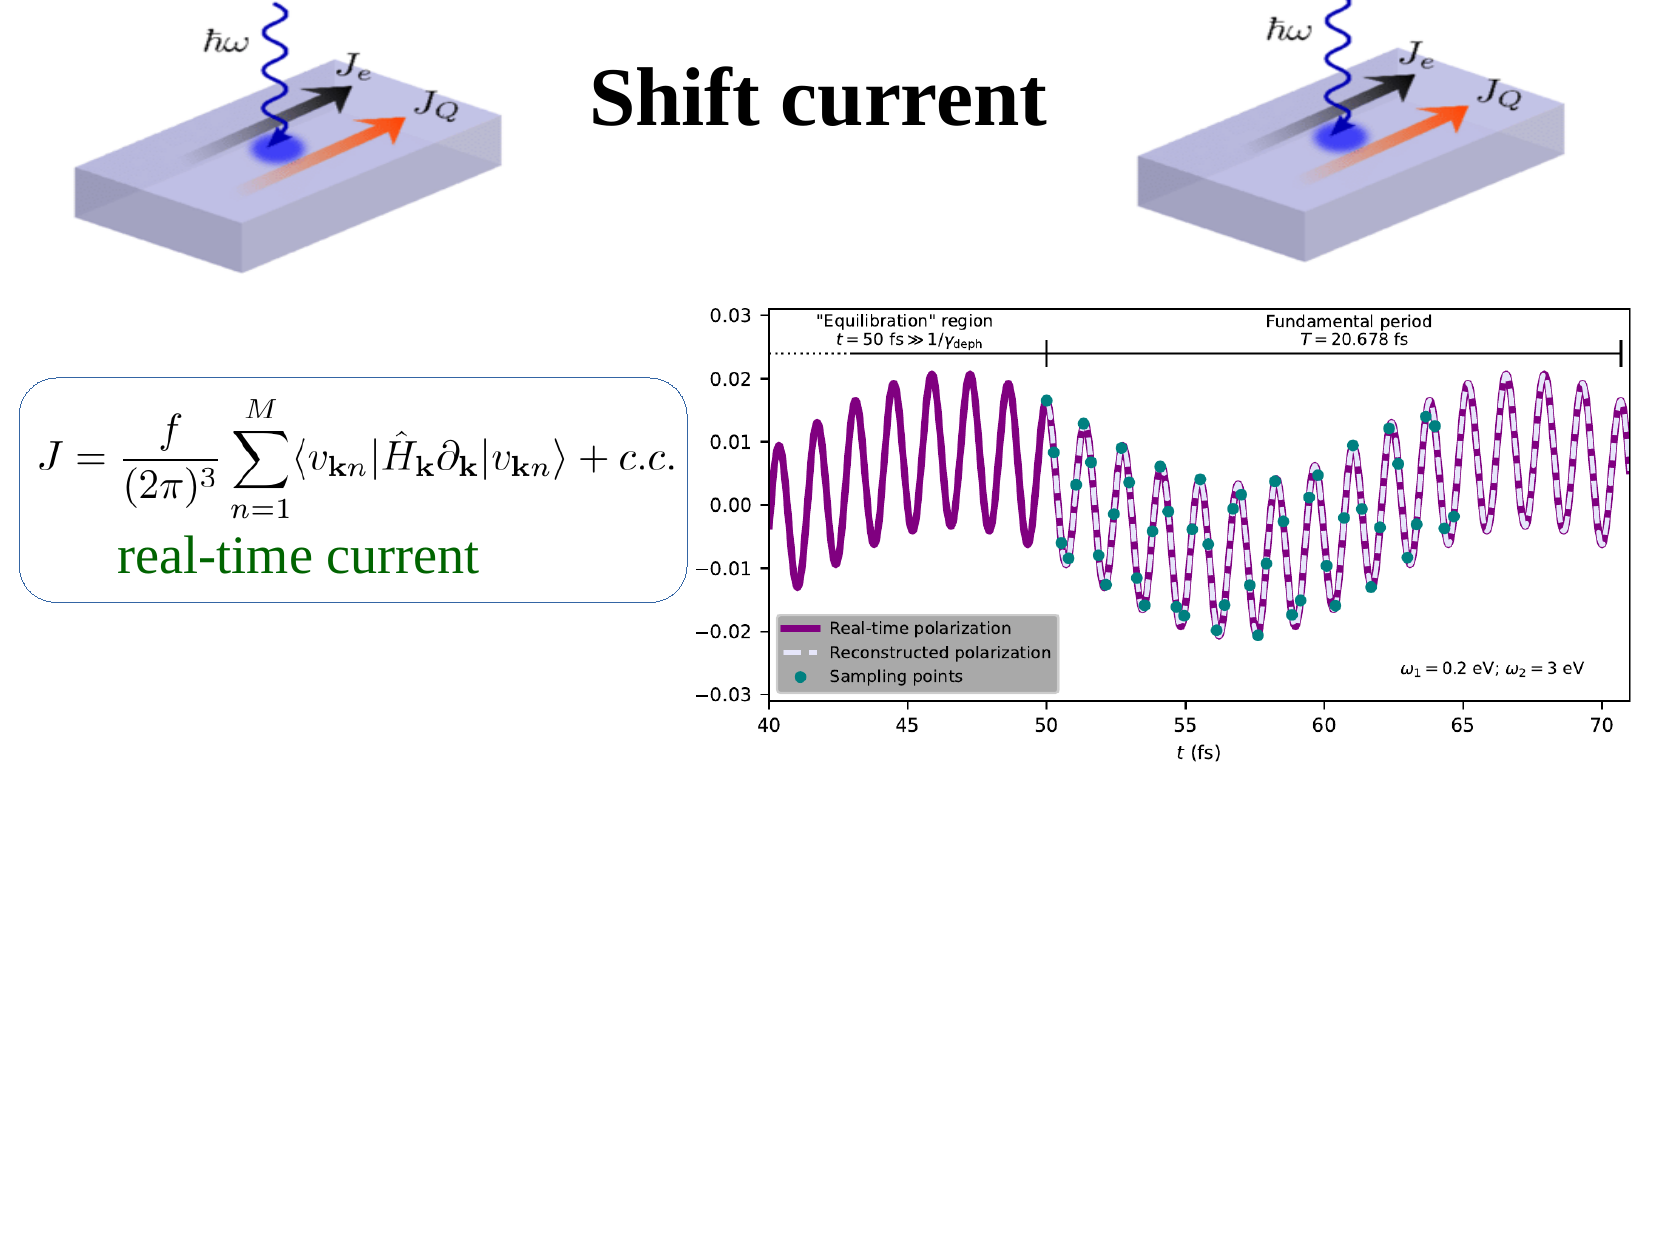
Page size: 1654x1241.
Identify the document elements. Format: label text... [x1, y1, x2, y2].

picture [35, 0, 544, 319]
title Shift current [544, 0, 1098, 195]
picture [20, 0, 1642, 772]
title real-time current [19, 501, 579, 609]
